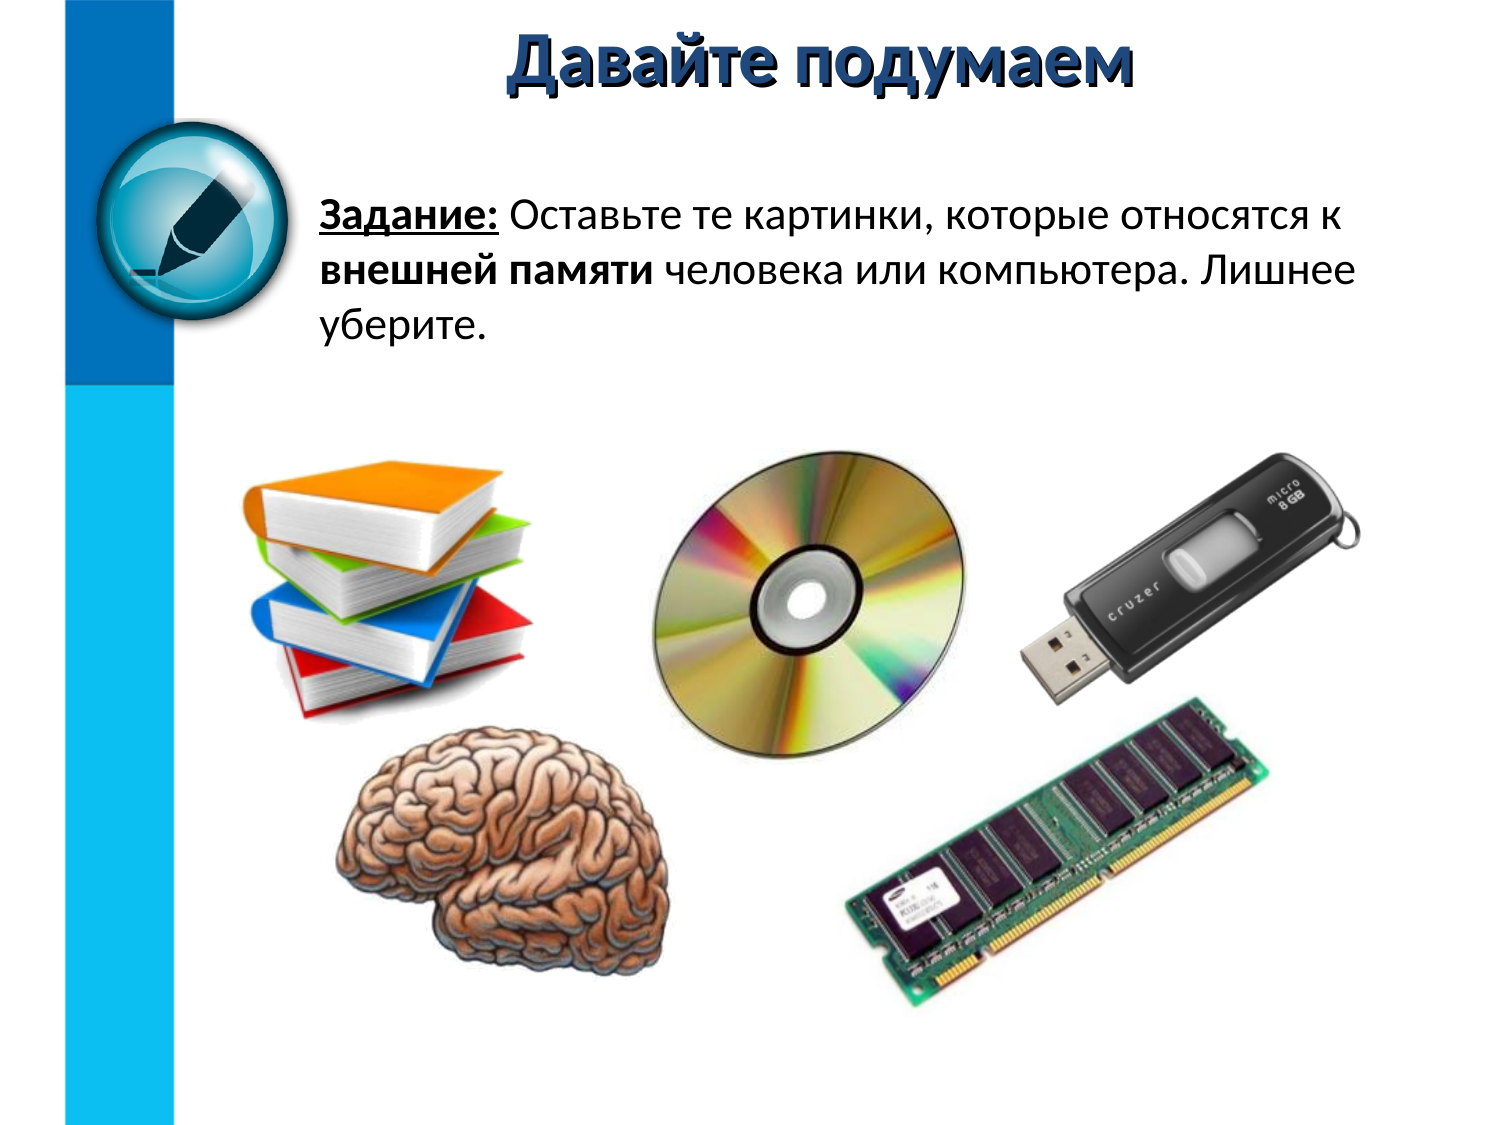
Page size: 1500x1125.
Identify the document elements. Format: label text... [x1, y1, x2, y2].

text_box Давайте подумаем [271, 1, 1371, 107]
text_box Задание: Оставьте те картинки, которые относятся к внешней памяти человека или компьютера. Лишнее уберите. [304, 175, 1454, 357]
picture [0, 0, 1500, 1125]
